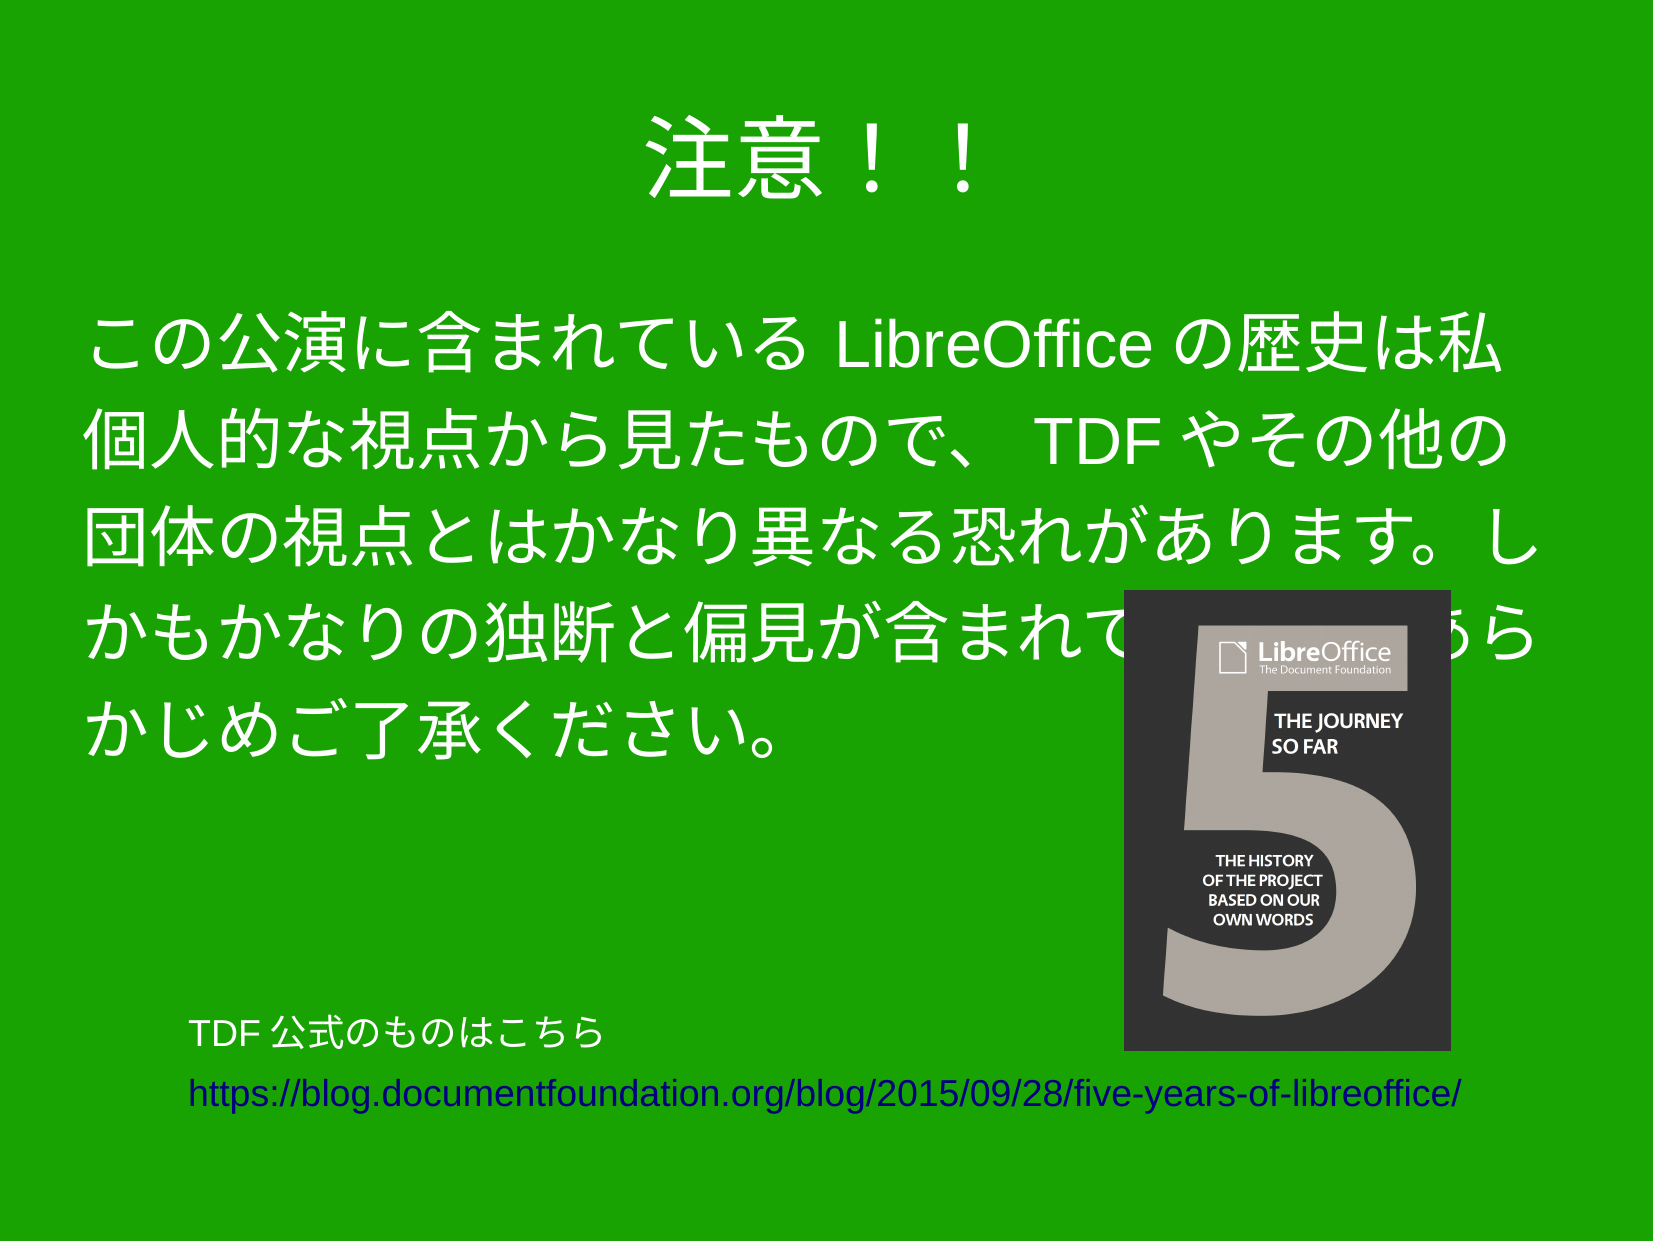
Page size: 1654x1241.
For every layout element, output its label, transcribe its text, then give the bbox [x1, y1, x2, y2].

title 注意！！ [82, 49, 1571, 257]
text_box TDF公式のものはこちら [173, 1003, 622, 1063]
list この公演に含まれているLibreOfficeの歴史は私個人的な視点から見たもので、TDFやその他の団体の視点とはかなり異なる恐れがあります。しかもかなりの独断と偏見が含まれています。あらかじめご了承ください。 [82, 290, 1571, 1010]
picture [1124, 590, 1451, 1052]
text_box https://blog.documentfoundation.org/blog/2015/09/28/five-years-of-libreoffice/ [173, 1065, 1480, 1123]
